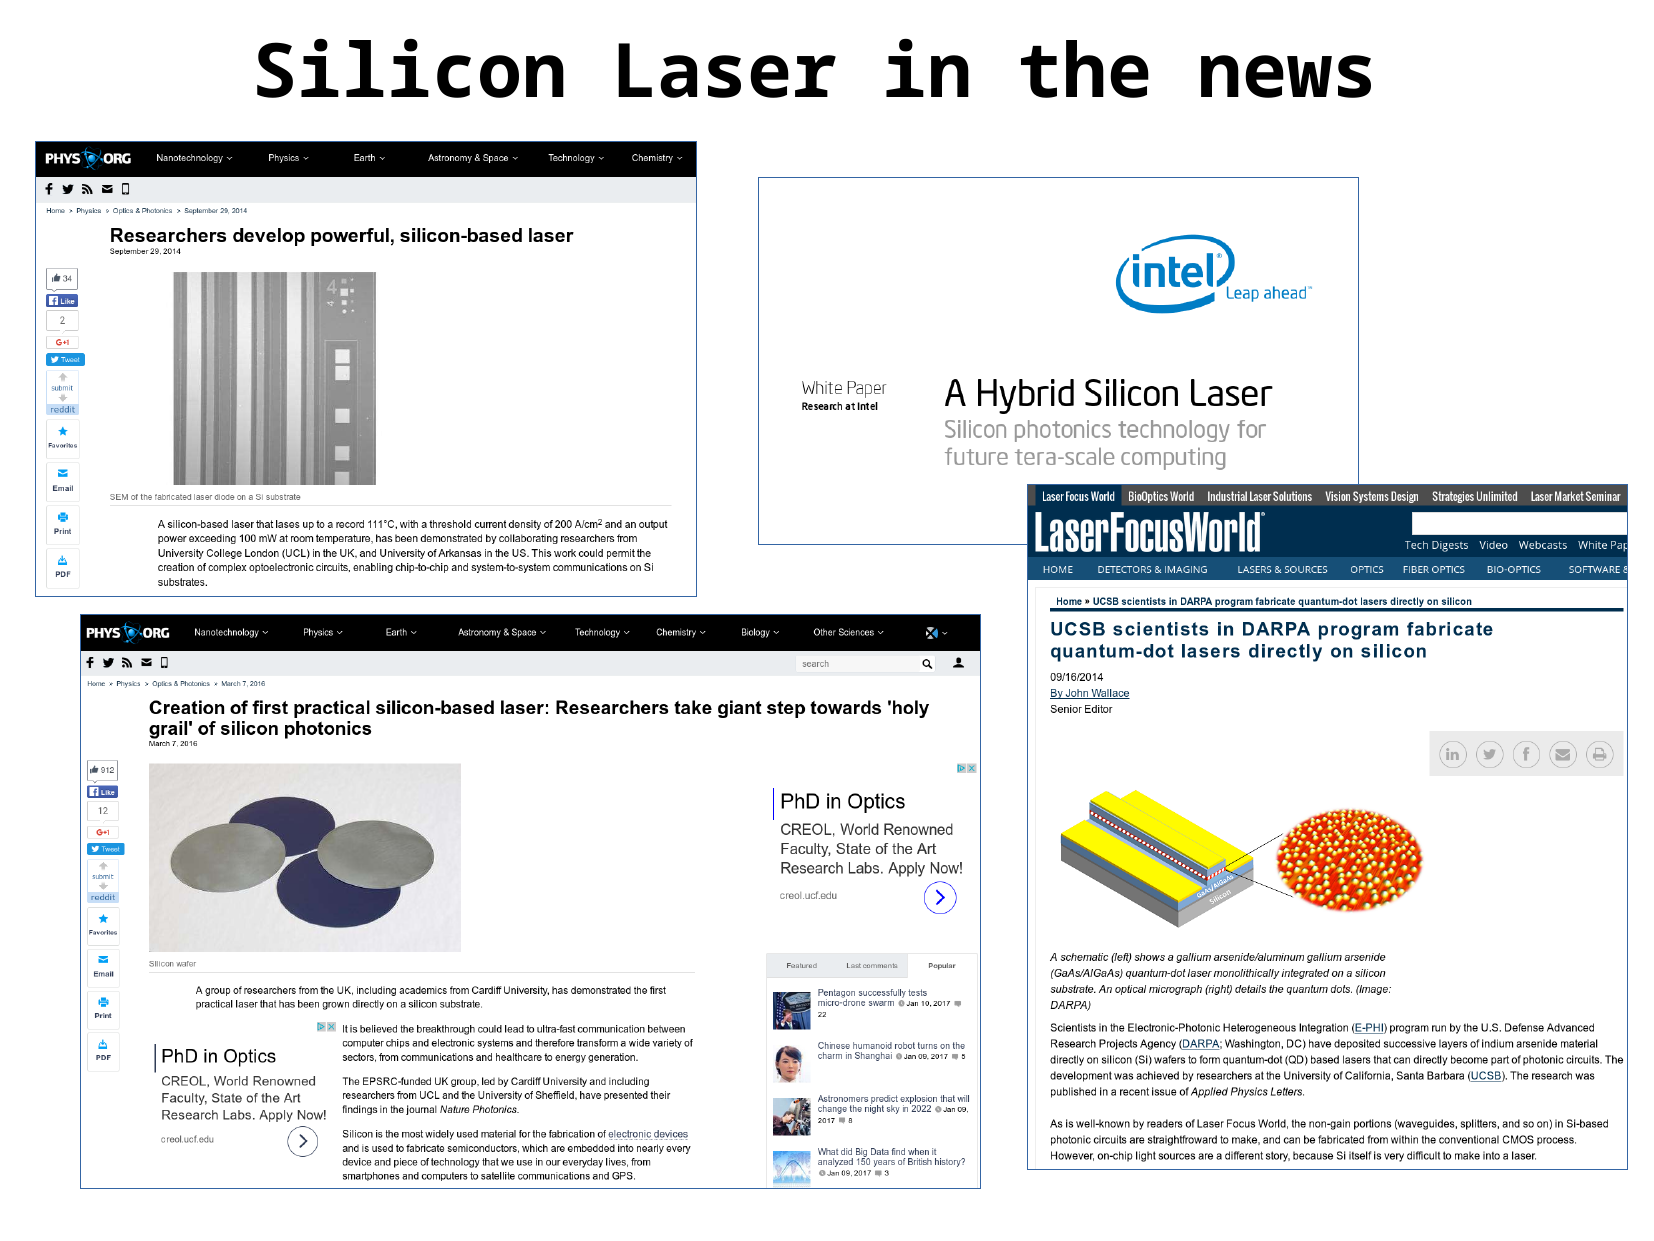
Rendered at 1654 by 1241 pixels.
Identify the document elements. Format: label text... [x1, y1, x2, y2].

picture [80, 614, 981, 1189]
title Silicon Laser in the news [70, 5, 1559, 130]
picture [35, 141, 697, 597]
picture [758, 177, 1628, 1170]
